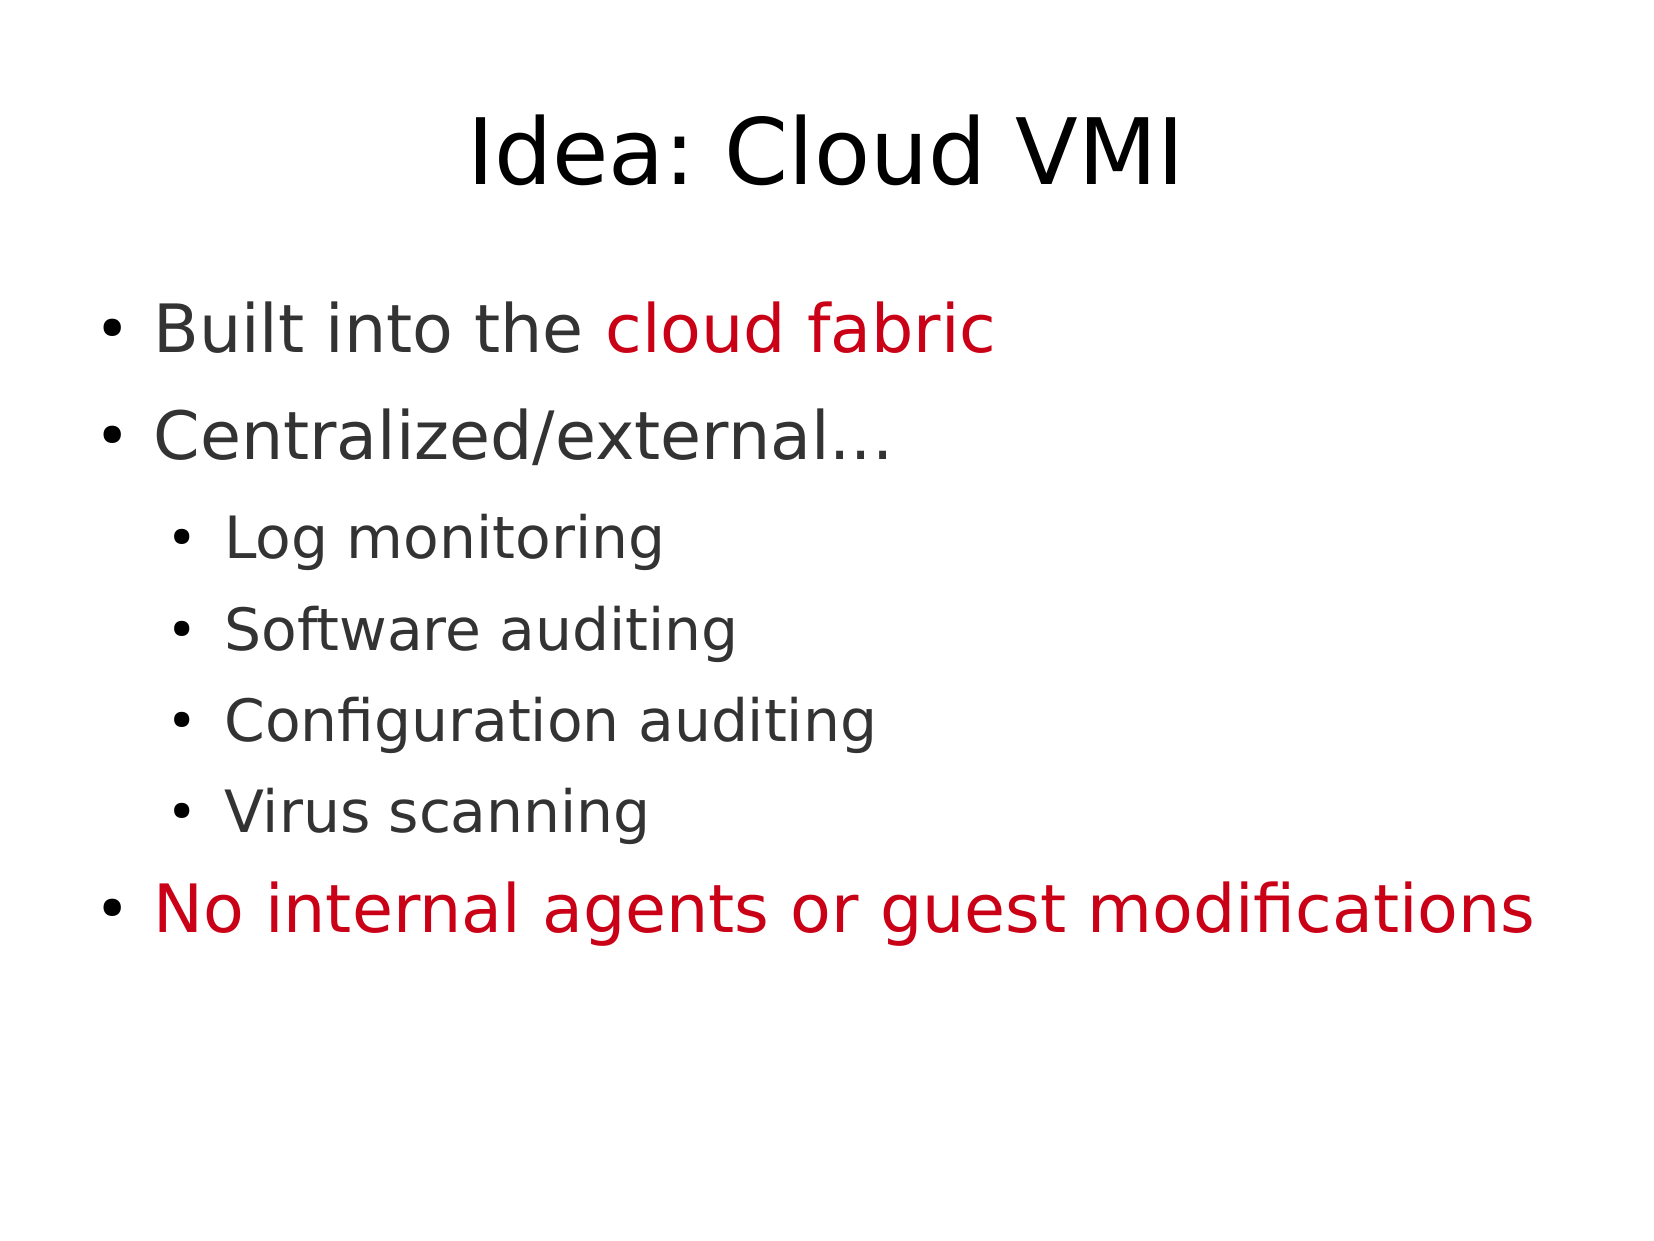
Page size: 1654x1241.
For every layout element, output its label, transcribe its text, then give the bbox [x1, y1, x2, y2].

title Idea: Cloud VMI [82, 49, 1571, 257]
list Built into the cloud fabric Centralized/external... Log monitoring Software auditing Configuration auditing Virus scanning No internal agents or guest modifications [82, 290, 1571, 1109]
